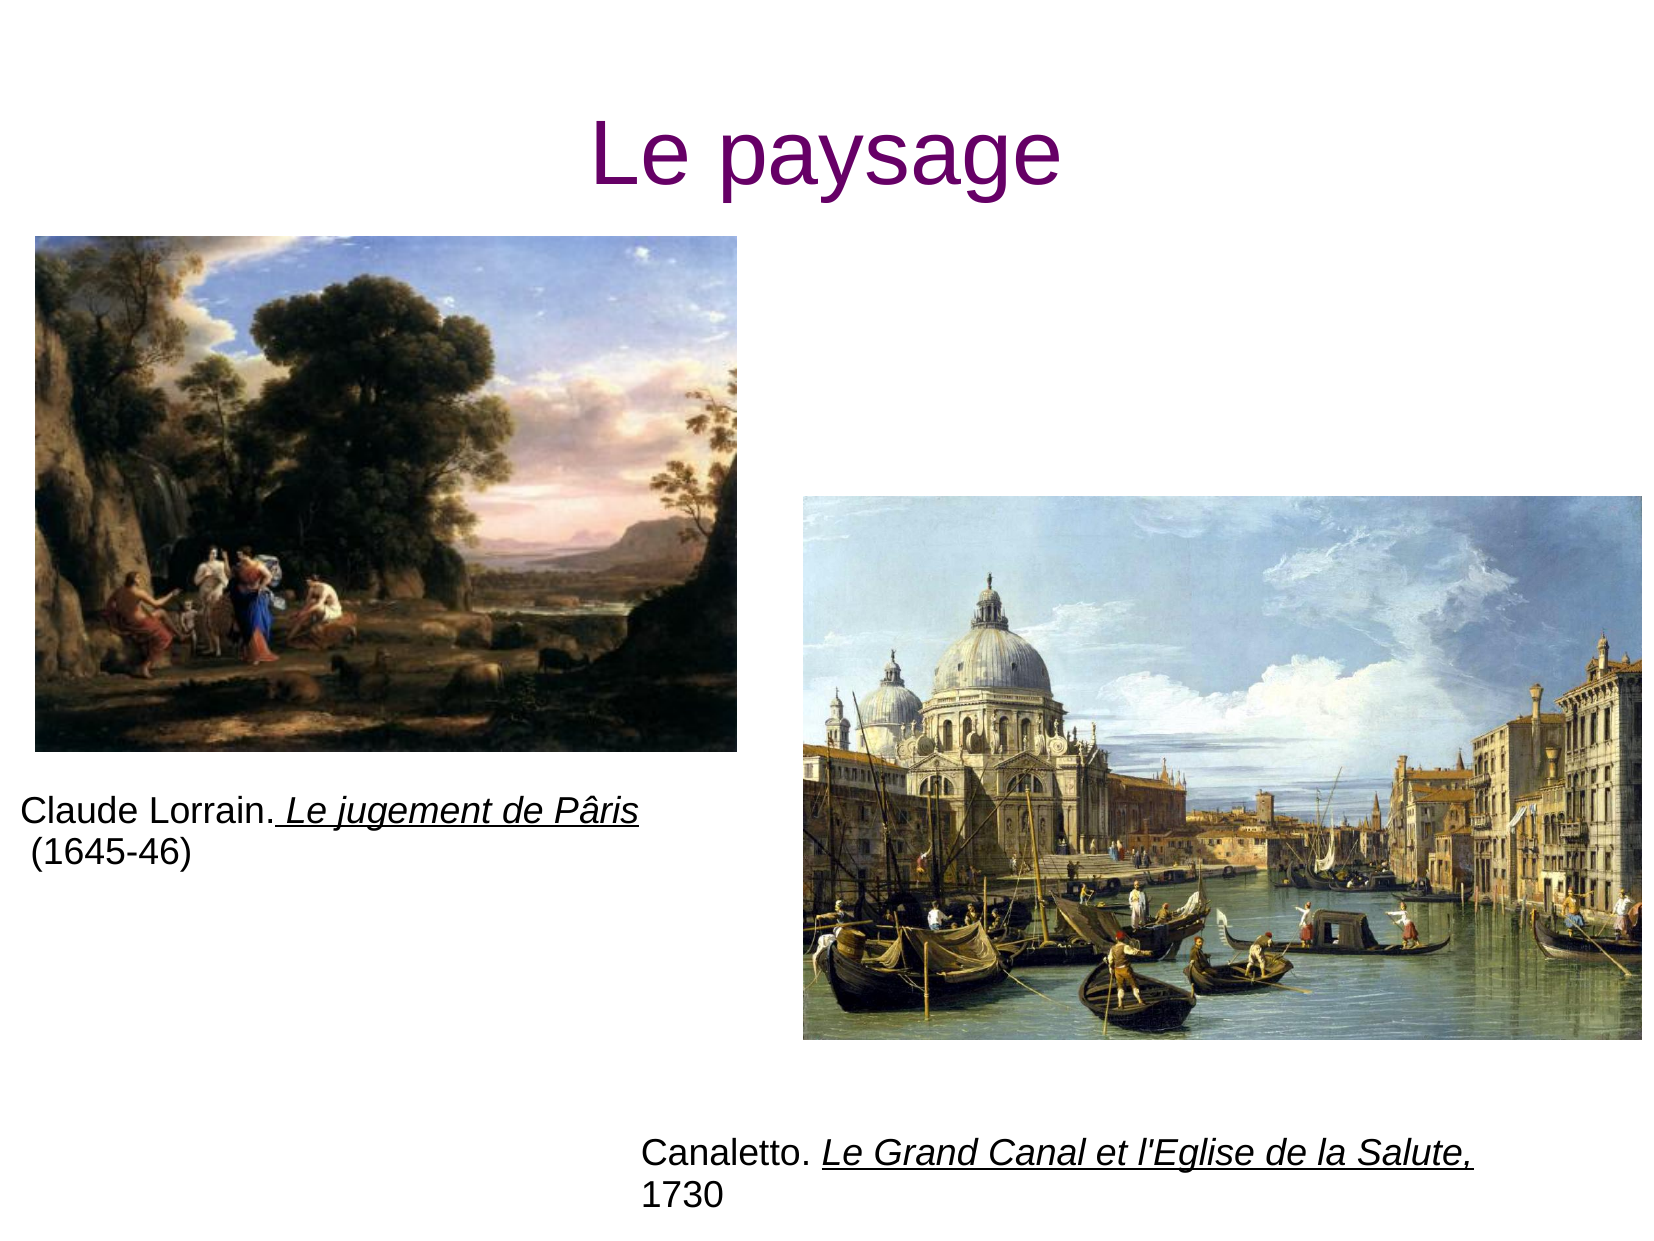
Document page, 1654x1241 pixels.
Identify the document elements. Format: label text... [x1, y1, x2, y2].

text_box Canaletto. Le Grand Canal et l'Eglise de la Salute, 1730 [625, 1124, 1556, 1224]
picture [35, 236, 737, 752]
text_box Claude Lorrain. Le jugement de Pâris (1645-46) [5, 781, 803, 881]
title Le paysage [82, 49, 1571, 257]
picture [803, 496, 1642, 1040]
